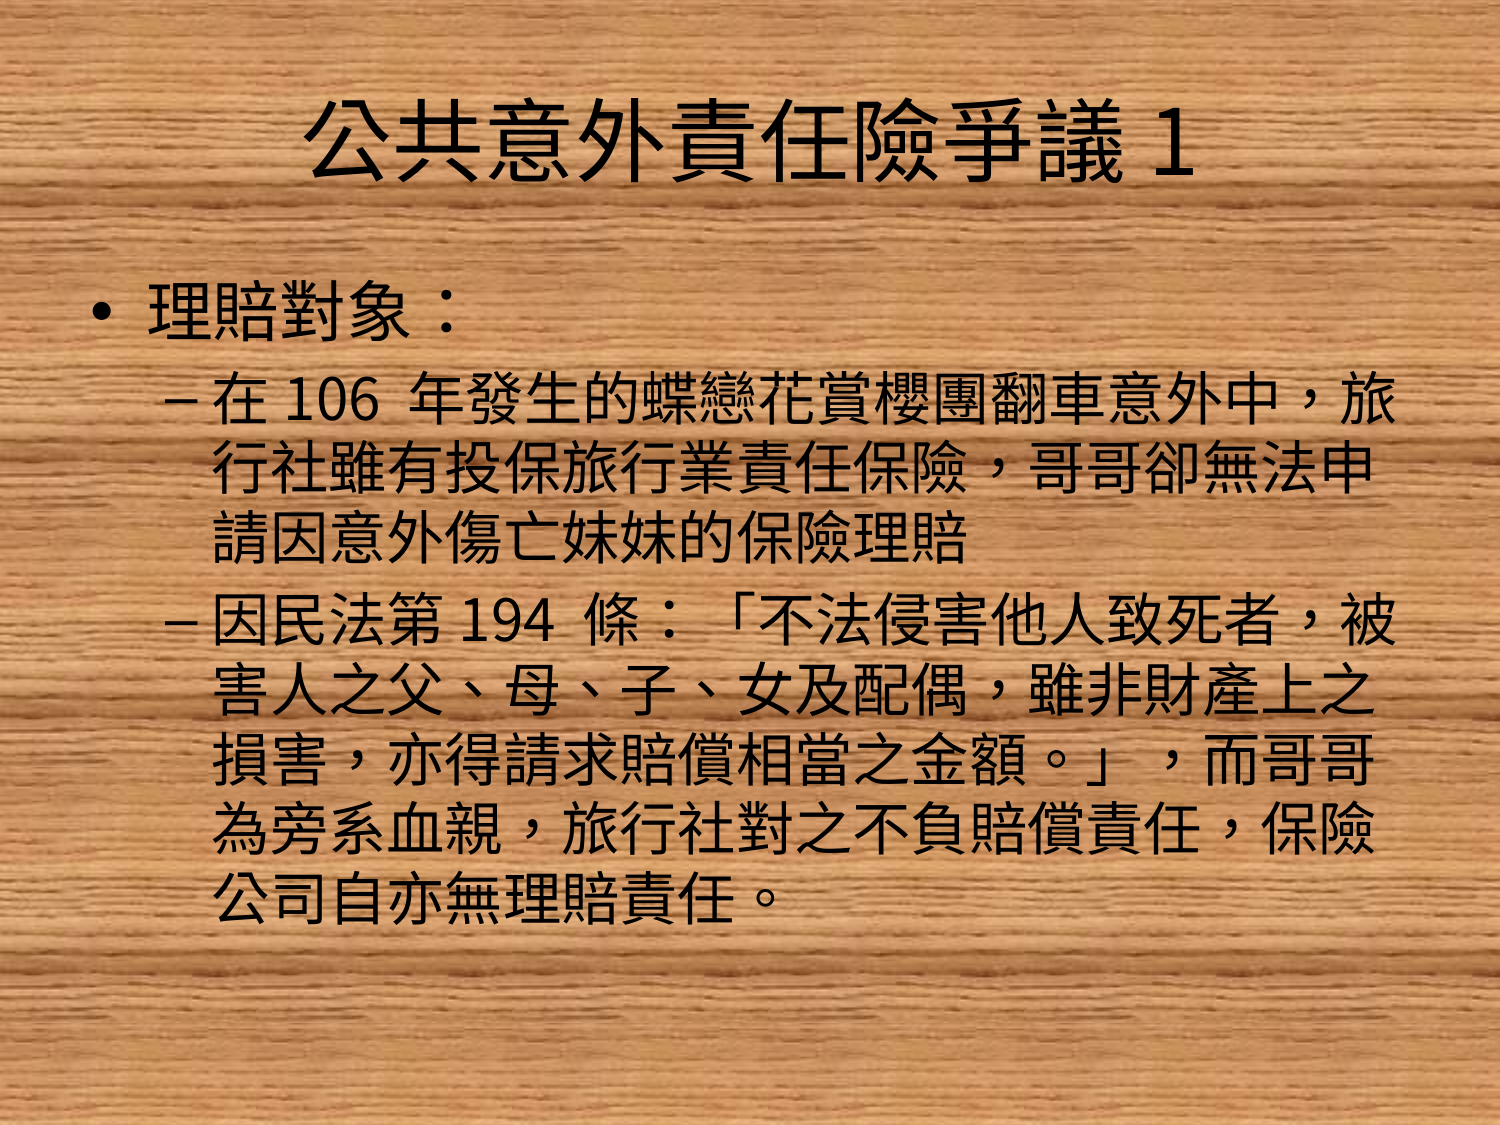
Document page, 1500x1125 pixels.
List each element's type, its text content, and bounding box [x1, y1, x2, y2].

title 公共意外責任險爭議1 [75, 45, 1425, 233]
list 理賠對象： 在106 年發生的蝶戀花賞櫻團翻車意外中，旅行社雖有投保旅行業責任保險，哥哥卻無法申請因意外傷亡妹妹的保險理賠 因民法第194 條：「不法侵害他人致死者，被害人之父、母、子、女及配偶，雖非財產上之損害，亦得請求賠償相當之金額。」，而哥哥為旁系血親，旅行社對之不負賠償責任，保險公司自亦無理賠責任。 [75, 262, 1425, 1005]
picture [0, 0, 1500, 1125]
